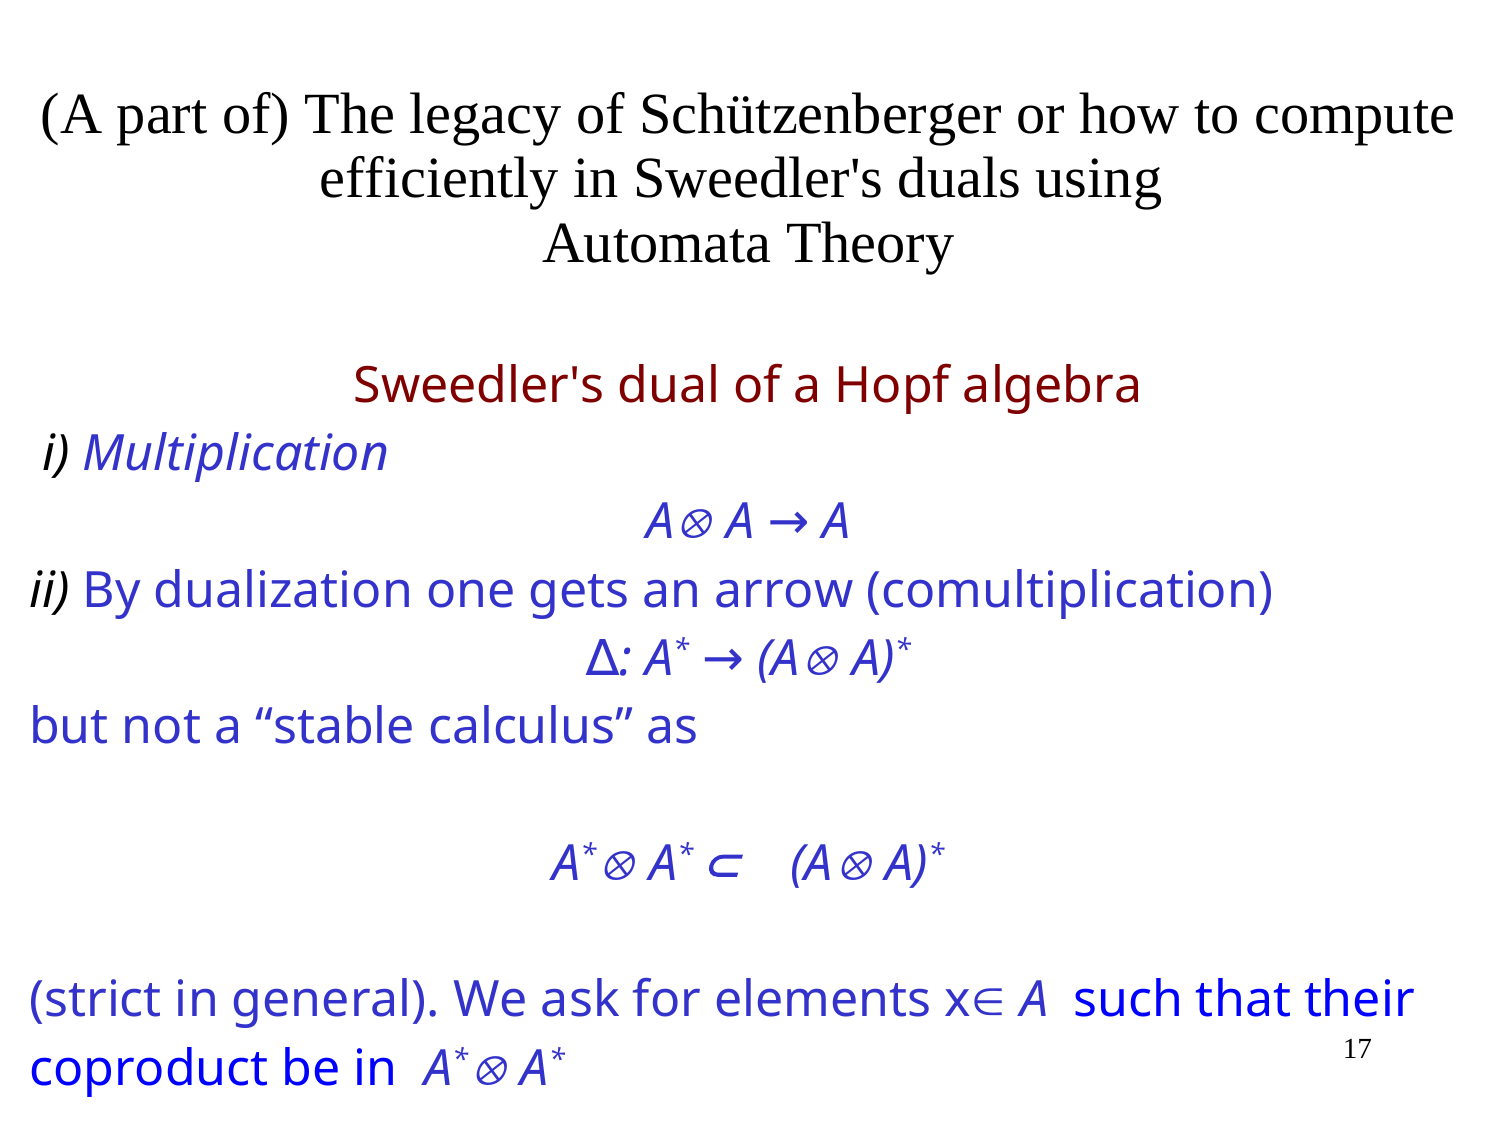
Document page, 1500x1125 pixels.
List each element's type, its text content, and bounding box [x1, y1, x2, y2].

text_box (A part of) The legacy of Schützenberger or how to compute efficiently in Sweedler's duals using Automata Theory Sweedler's dual of a Hopf algebra i) Multiplication A A → A ii) By dualization one gets an arrow (comultiplication) ∆: A* → (A A)* but not a “stable calculus” as A* A*  (A A)* (strict in general). We ask for elements x A such that their coproduct be in A* A* [29, 73, 1483, 1108]
